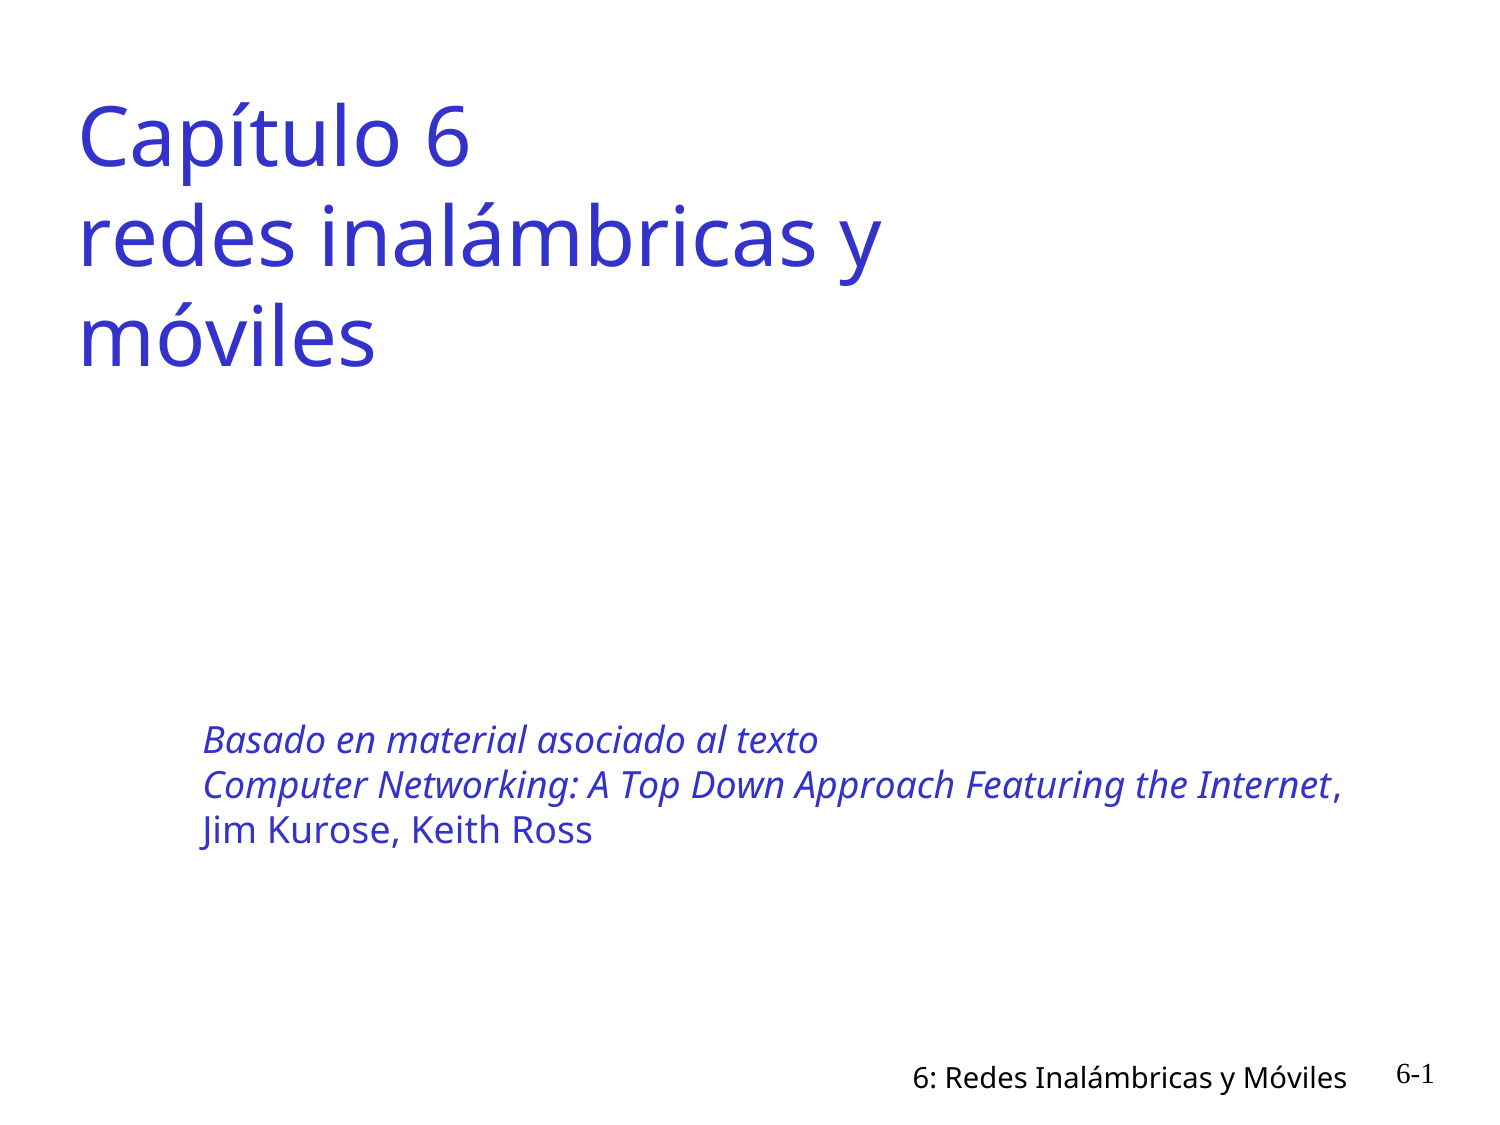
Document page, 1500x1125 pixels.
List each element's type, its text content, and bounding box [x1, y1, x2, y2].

text_box Capítulo 6 redes inalámbricas y móviles [62, 80, 1009, 385]
text_box Basado en material asociado al texto Computer Networking: A Top Down Approach Featuring the Internet, Jim Kurose, Keith Ross [187, 571, 1470, 1042]
